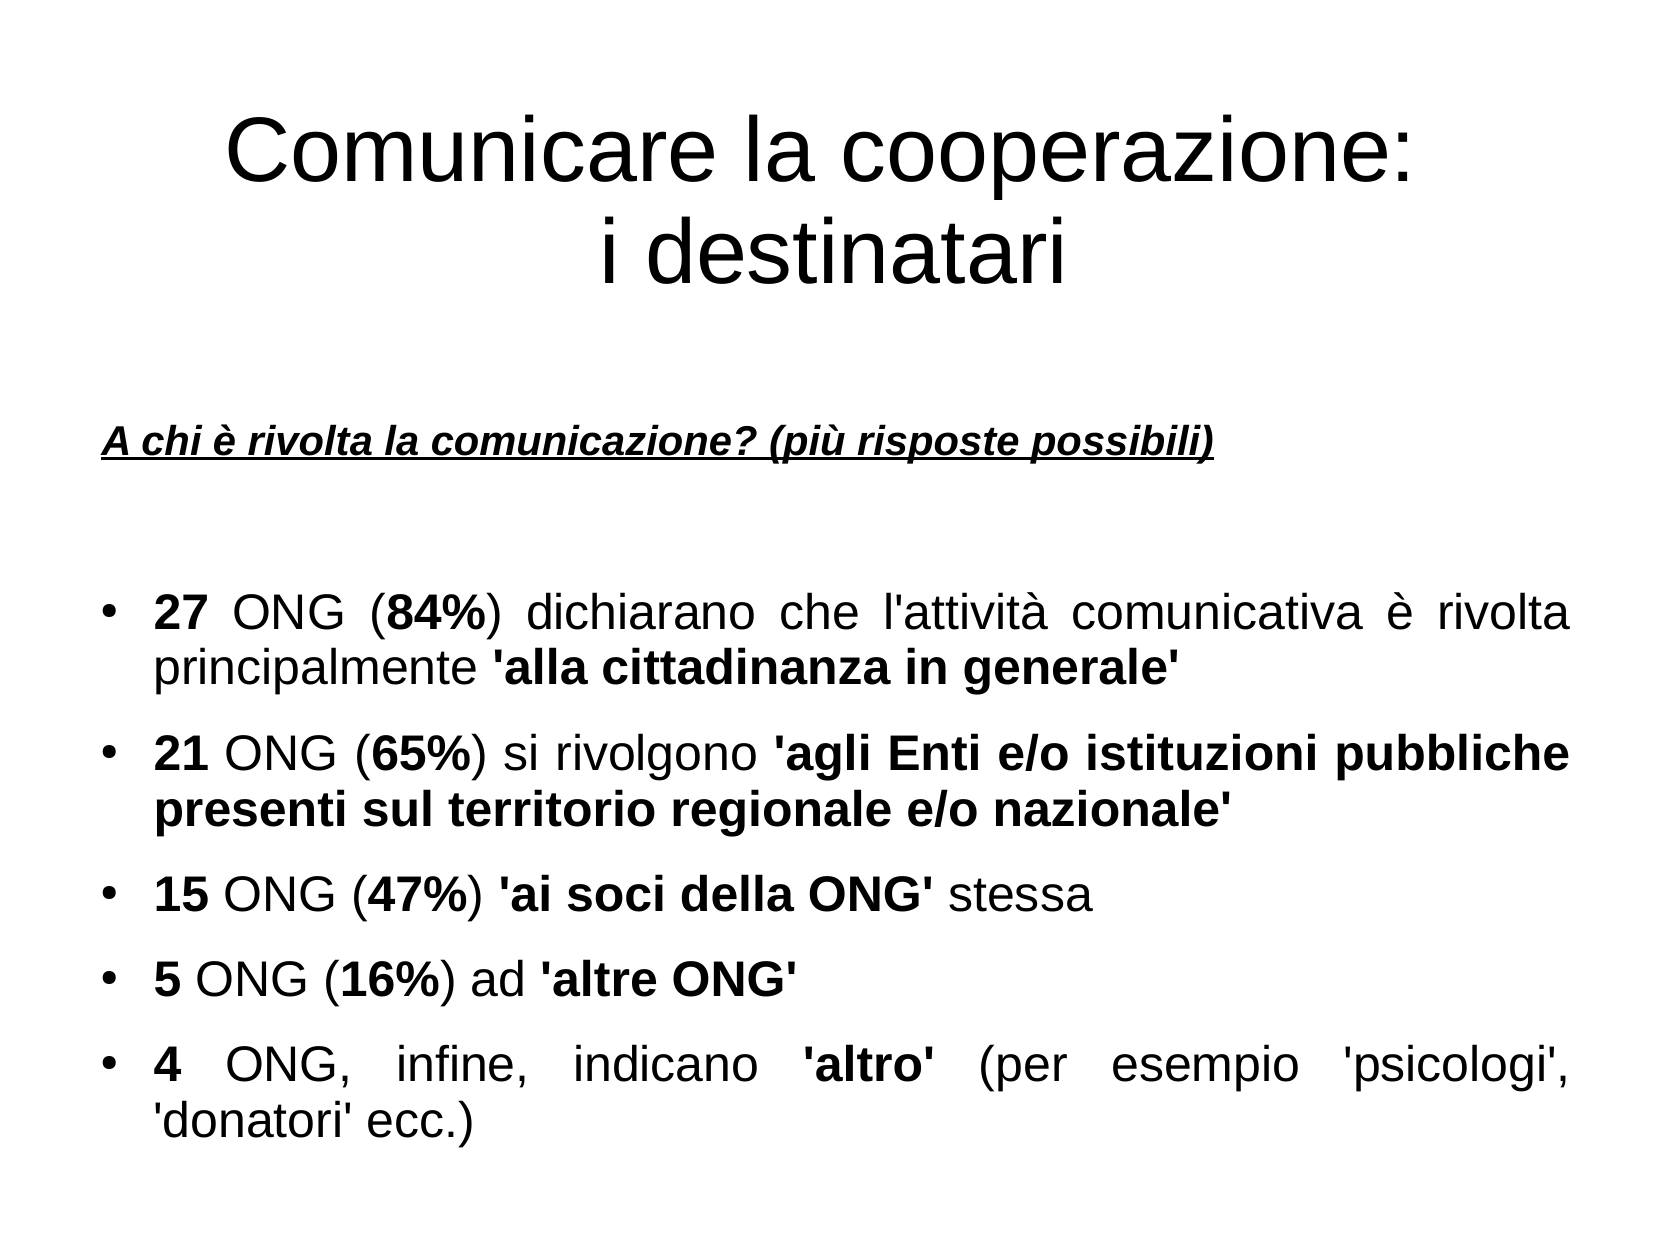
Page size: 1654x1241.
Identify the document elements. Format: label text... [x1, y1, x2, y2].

title Comunicare la cooperazione: i destinatari [89, 97, 1578, 305]
list A chi è rivolta la comunicazione? (più risposte possibili) 27 ONG (84%) dichiarano che l'attività comunicativa è rivolta principalmente 'alla cittadinanza in generale' 21 ONG (65%) si rivolgono 'agli Enti e/o istituzioni pubbliche presenti sul territorio regionale e/o nazionale' 15 ONG (47%) 'ai soci della ONG' stessa 5 ONG (16%) ad 'altre ONG' 4 ONG, infine, indicano 'altro' (per esempio 'psicologi', 'donatori' ecc.) [82, 290, 1571, 1160]
